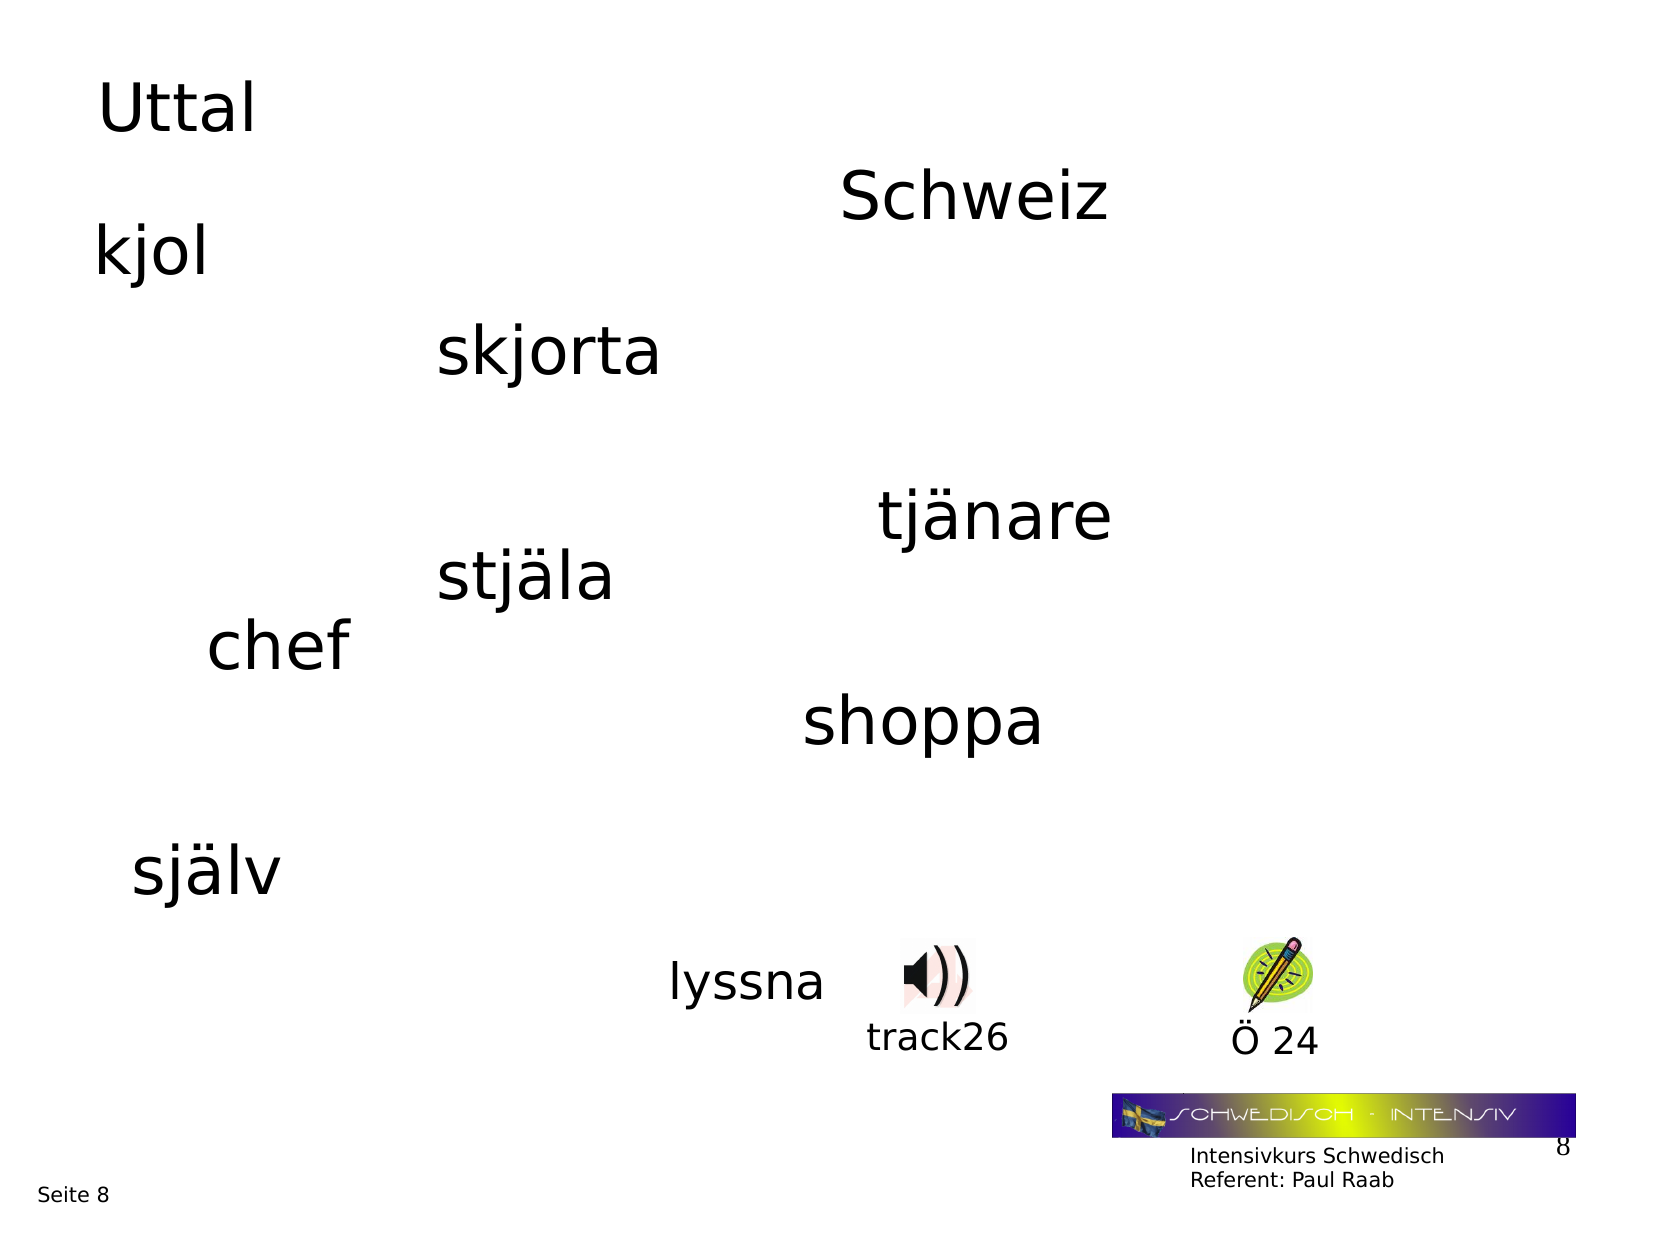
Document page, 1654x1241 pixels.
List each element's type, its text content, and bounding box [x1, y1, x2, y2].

text_box tjänare [862, 469, 1154, 563]
picture [1112, 1093, 1576, 1138]
text_box lyssna [654, 945, 848, 1019]
text_box skjorta [421, 305, 713, 399]
text_box shoppa [787, 675, 1079, 768]
text_box själv [116, 825, 301, 918]
picture [900, 938, 976, 1008]
text_box chef [191, 600, 376, 693]
text_box Schweiz [825, 150, 1163, 243]
text_box Ö 24 [1215, 1012, 1351, 1071]
picture [1243, 937, 1313, 1012]
text_box kjol [78, 205, 263, 298]
text_box stjäla [421, 529, 713, 623]
text_box Uttal [61, 62, 287, 155]
text_box track26 [851, 1008, 1040, 1068]
